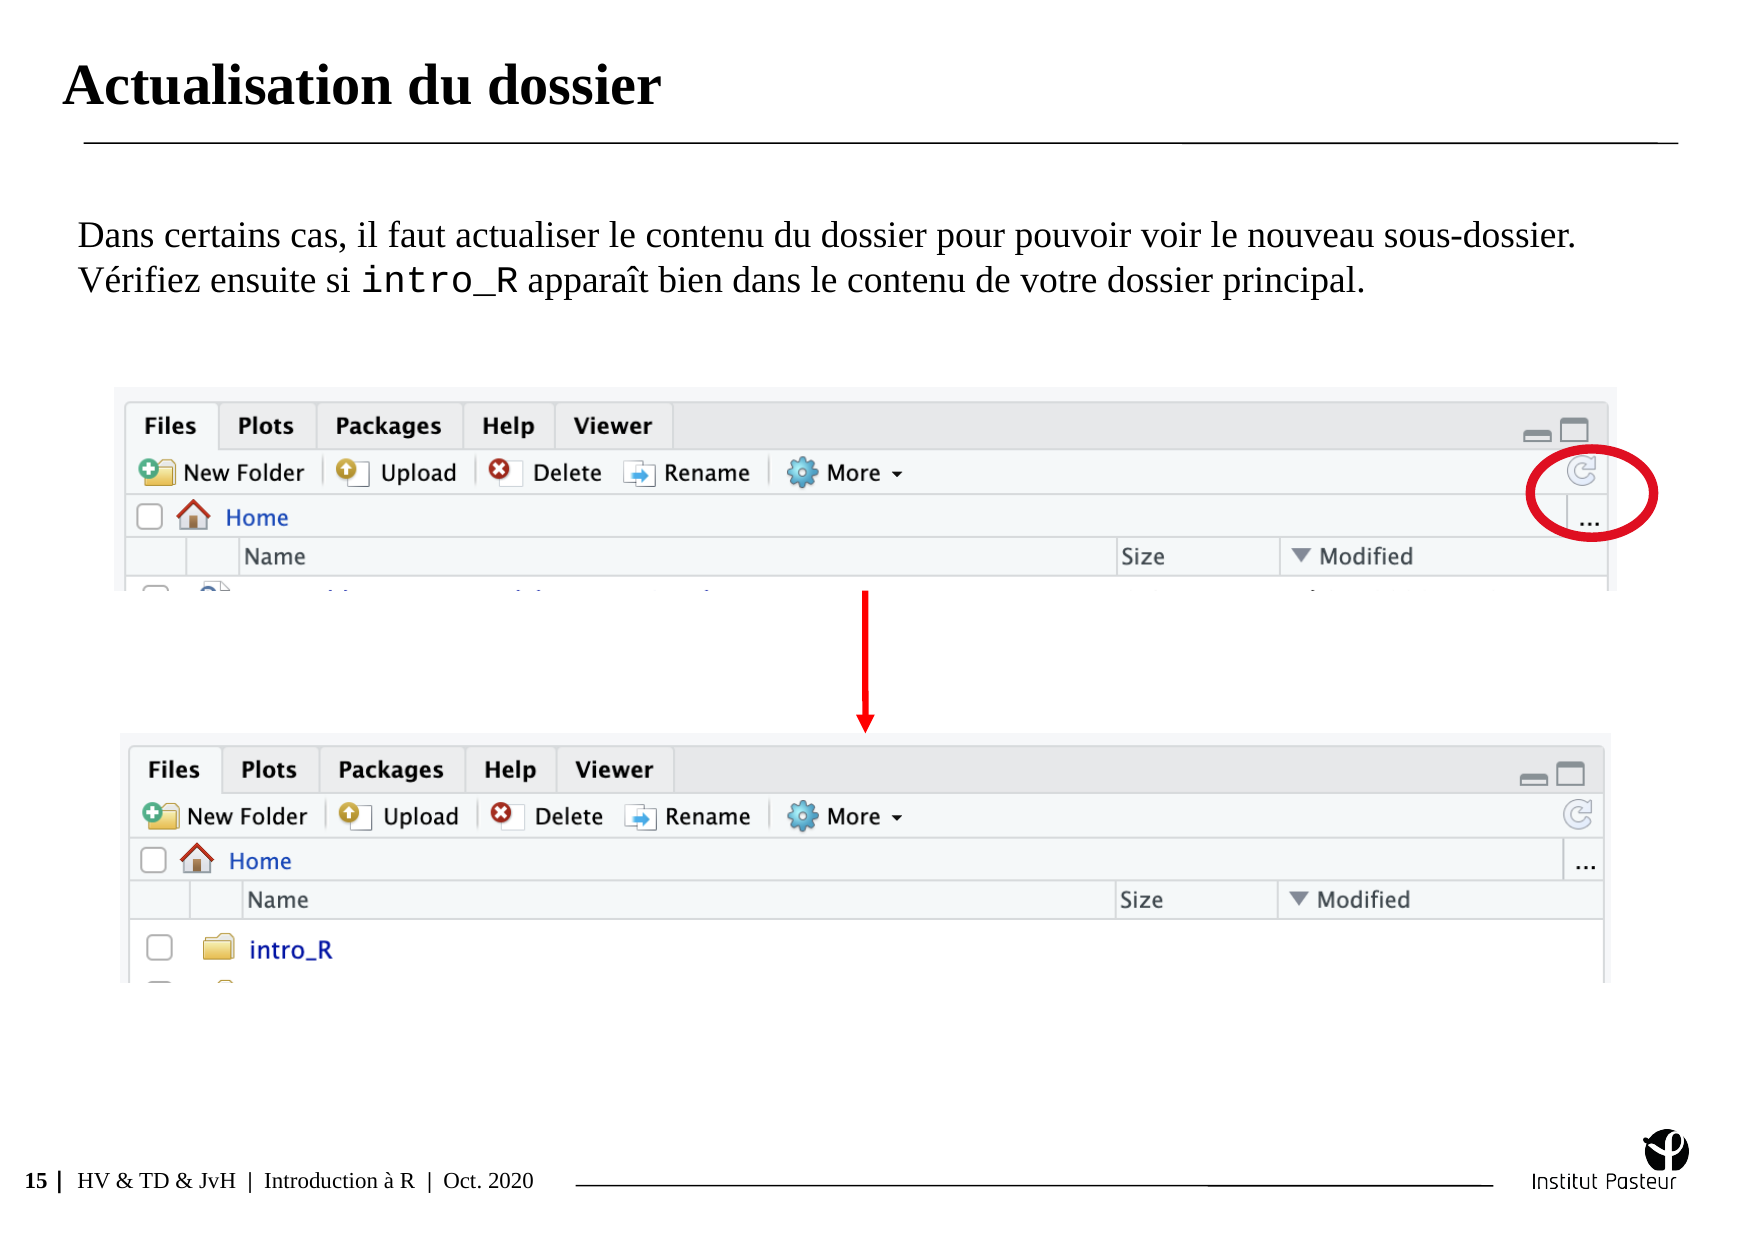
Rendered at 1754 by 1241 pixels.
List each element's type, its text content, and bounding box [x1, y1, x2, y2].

picture [114, 387, 1617, 591]
picture [1533, 1129, 1689, 1189]
picture [120, 733, 1611, 983]
list Dans certains cas, il faut actualiser le contenu du dossier pour pouvoir voir le nouveau sous-dossier. Vérifiez ensuite si intro_R apparaît bien dans le contenu de votre dossier principal. [62, 194, 1692, 307]
picture [1536, 454, 1617, 532]
text_box Actualisation du dossier [62, 2, 1692, 160]
